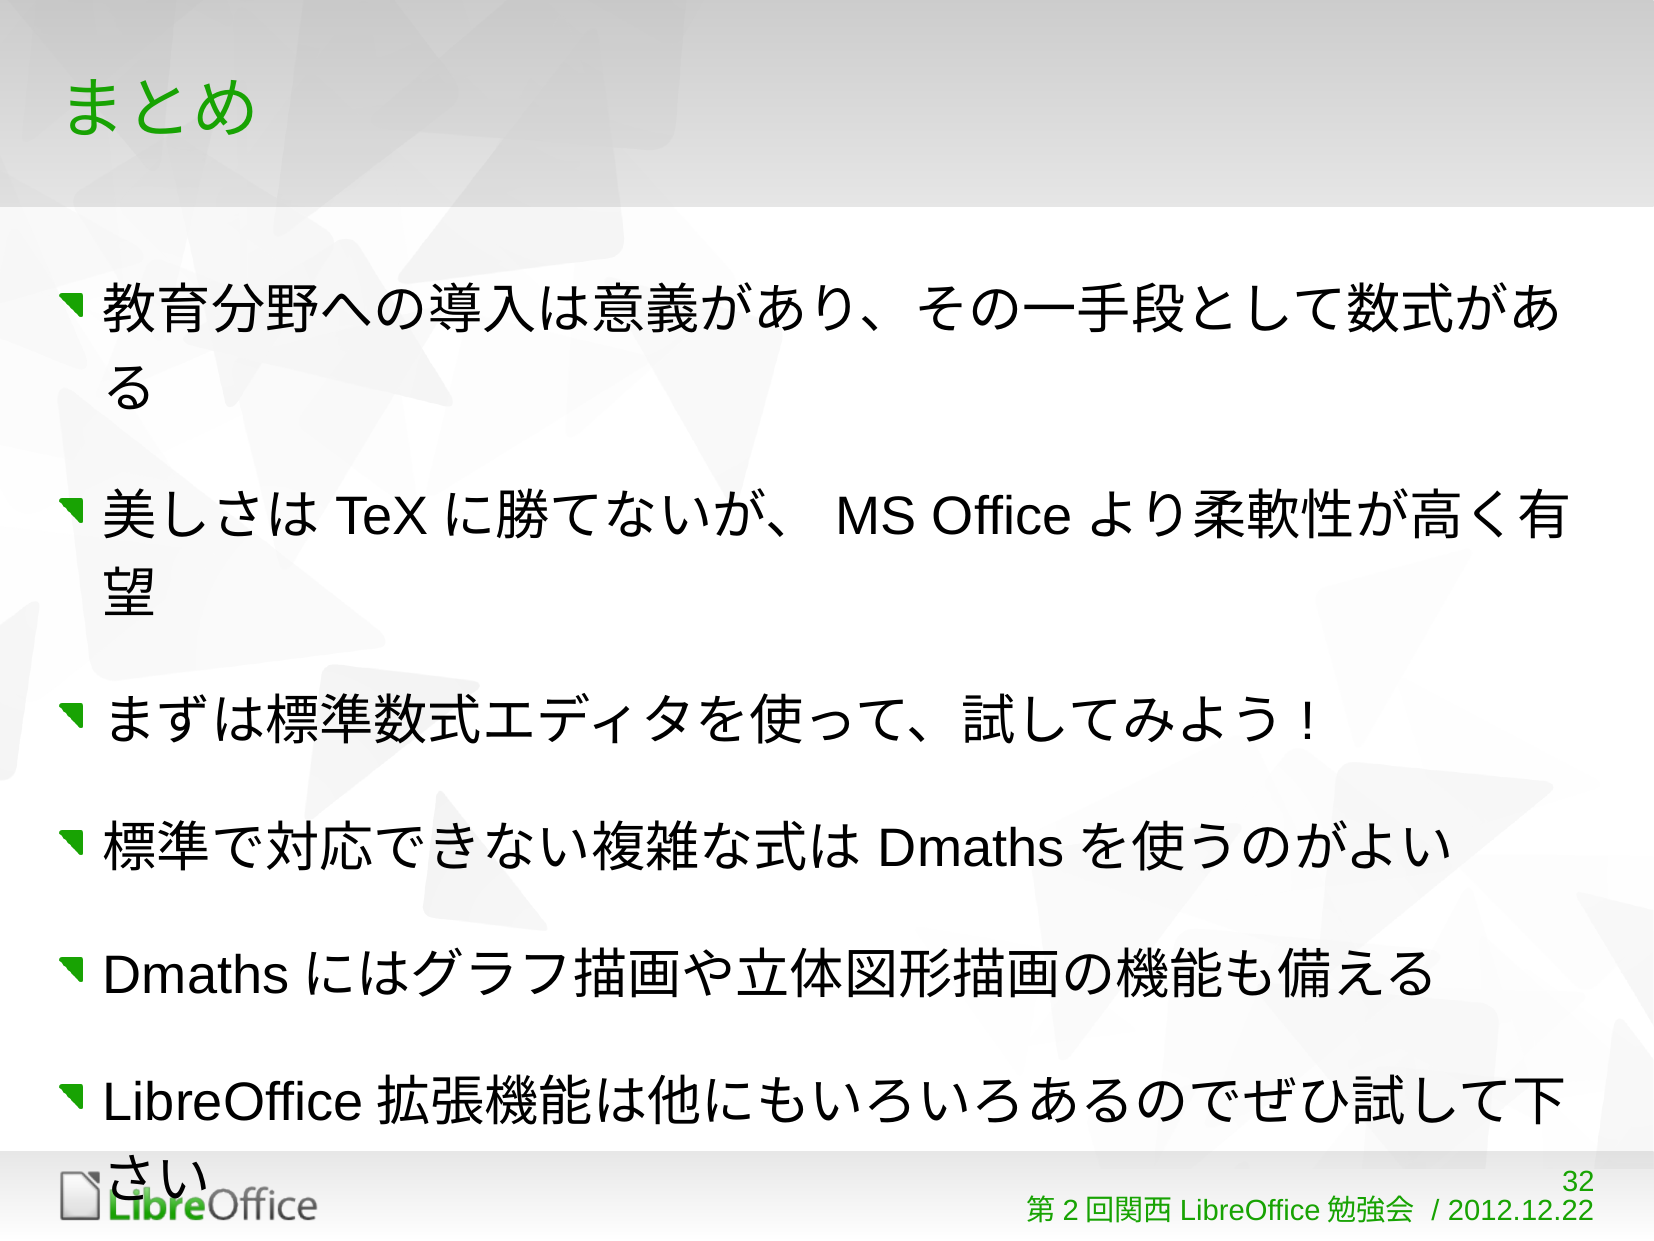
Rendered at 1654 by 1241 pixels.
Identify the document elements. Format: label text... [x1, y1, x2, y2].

picture [1015, 986, 1052, 990]
picture [59, 1084, 83, 1109]
picture [978, 986, 986, 991]
title まとめ [59, 29, 1595, 178]
picture [915, 548, 1654, 1169]
picture [0, 0, 783, 931]
picture [1244, 986, 1264, 991]
list 教育分野への導入は意義があり、その一手段として数式がある 美しさはTeXに勝てないが、MS Officeより柔軟性が高く有望 まずは標準数式エディタを使って、試してみよう! 標準で対応できない複雑な式はDmathsを使うのがよい Dmathsにはグラフ描画や立体図形描画の機能も備える LibreOffice拡張機能は他にもいろいろあるのでぜひ試して下さい [59, 265, 1595, 986]
picture [41, 1152, 337, 1240]
picture [1404, 986, 1415, 992]
picture [989, 986, 998, 991]
